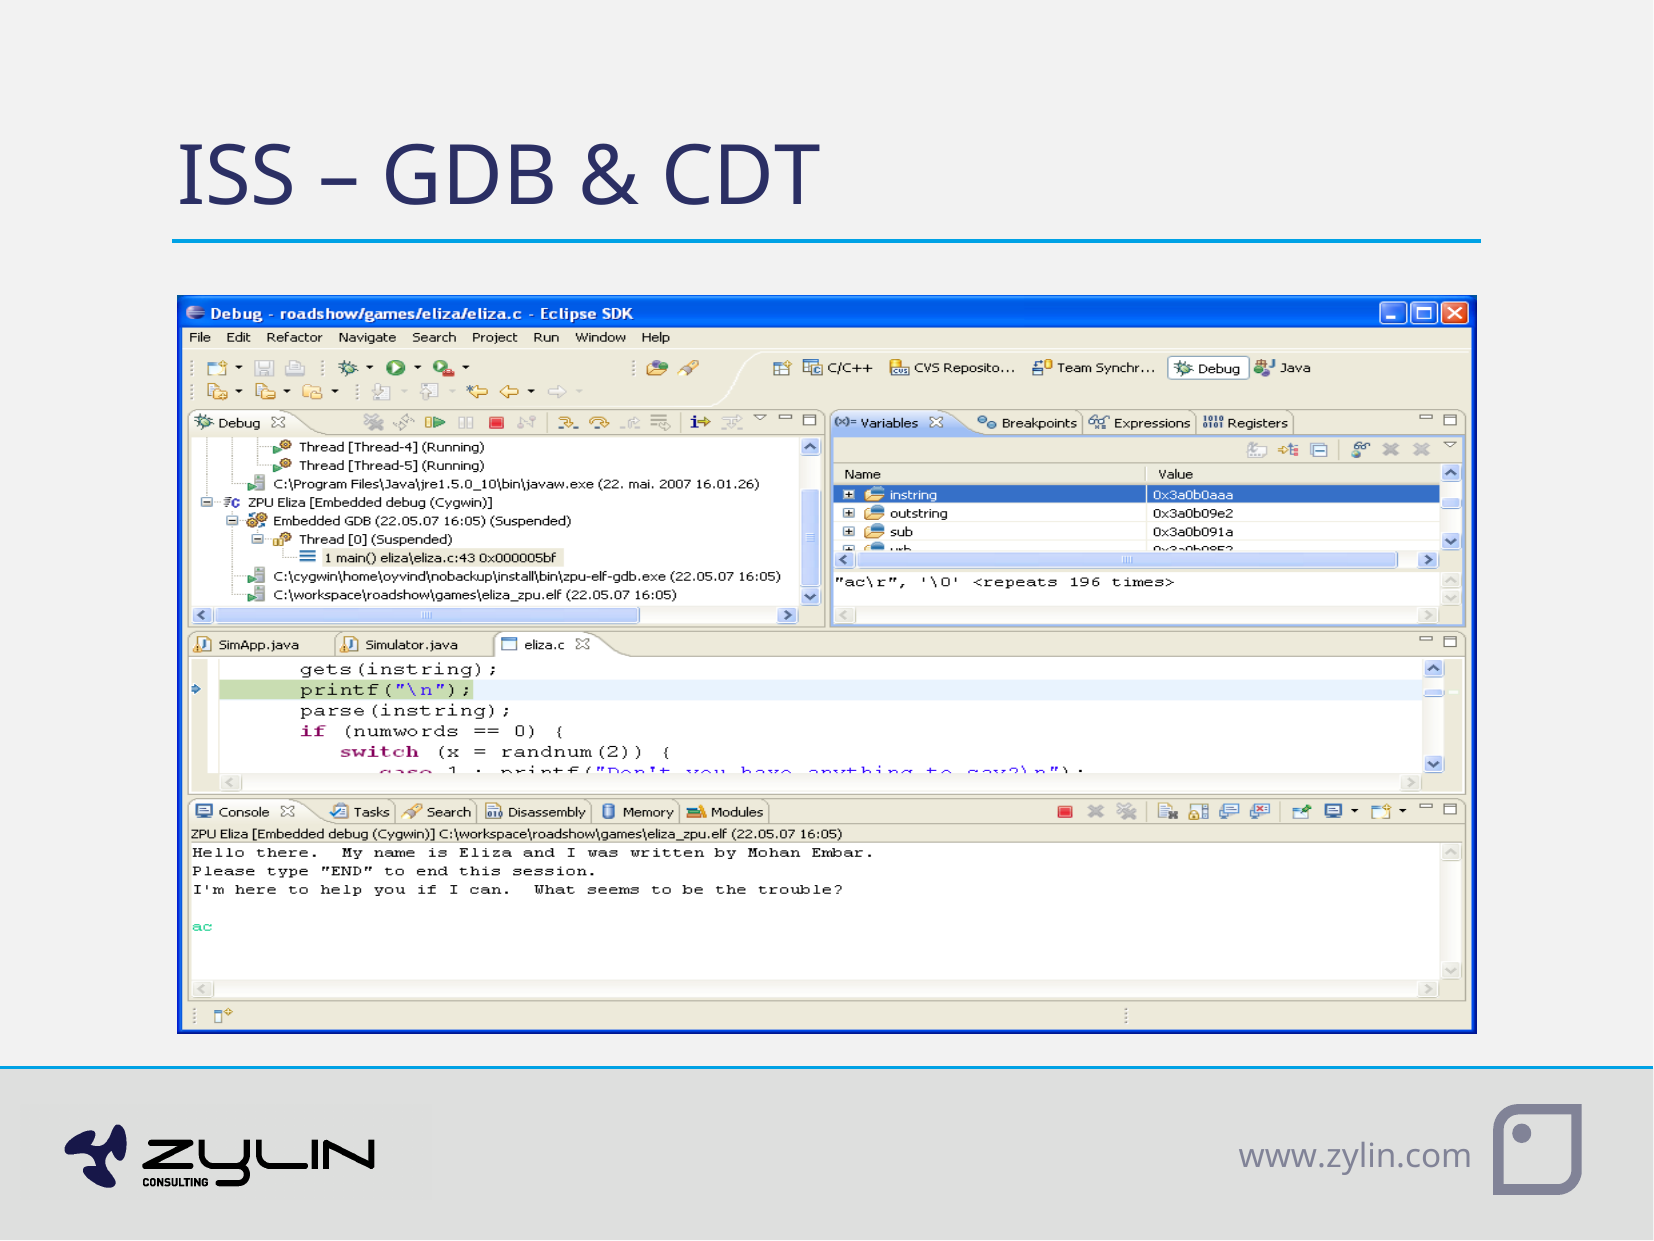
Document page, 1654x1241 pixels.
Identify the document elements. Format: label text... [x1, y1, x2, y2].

picture [20, 1104, 432, 1200]
title ISS – GDB & CDT [177, 122, 1493, 223]
picture [177, 295, 1477, 1034]
